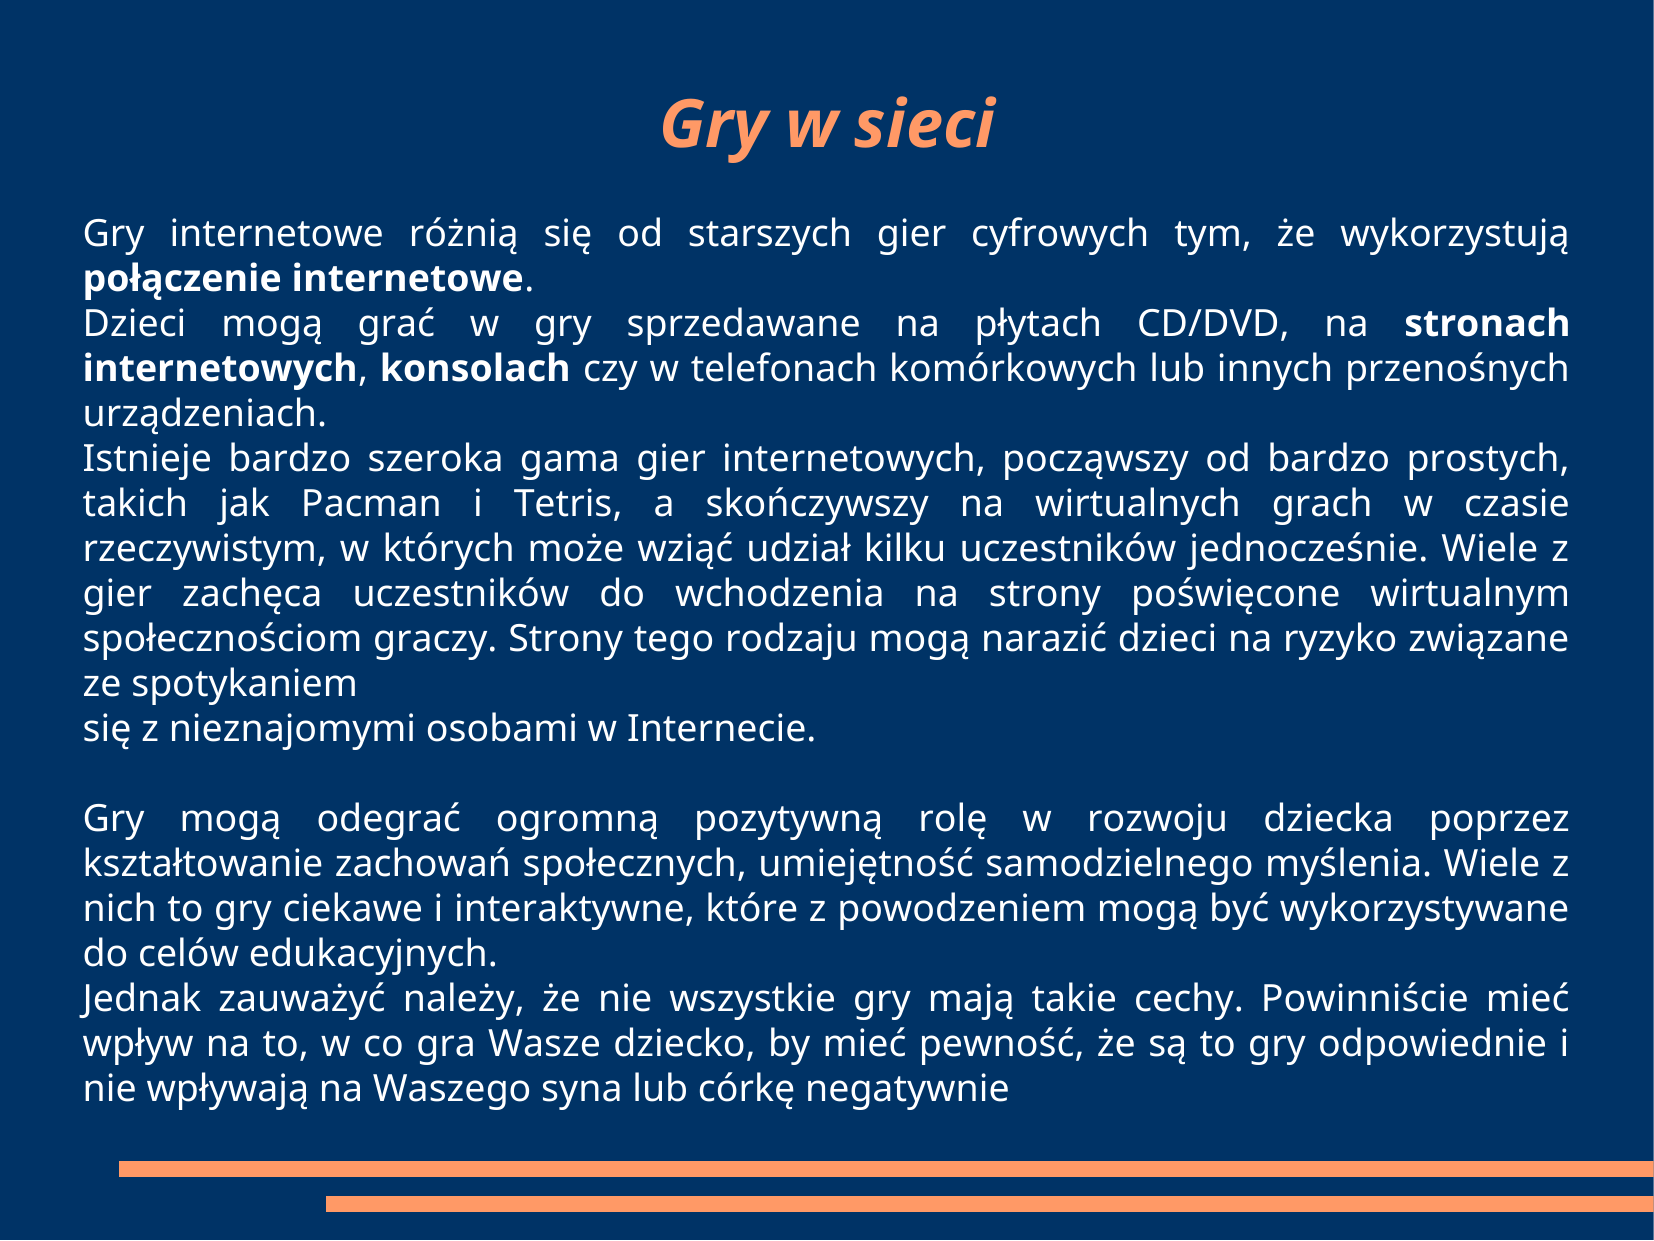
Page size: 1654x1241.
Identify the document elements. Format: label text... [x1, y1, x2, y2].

title Gry w sieci [121, 17, 1534, 209]
list Gry internetowe różnią się od starszych gier cyfrowych tym, że wykorzystują połączenie internetowe. Dzieci mogą grać w gry sprzedawane na płytach CD/DVD, na stronach internetowych, konsolach czy w telefonach komórkowych lub innych przenośnych urządzeniach. Istnieje bardzo szeroka gama gier internetowych, począwszy od bardzo prostych, takich jak Pacman i Tetris, a skończywszy na wirtualnych grach w czasie rzeczywistym, w których może wziąć udział kilku uczestników jednocześnie. Wiele z gier zachęca uczestników do wchodzenia na strony poświęcone wirtualnym społecznościom graczy. Strony tego rodzaju mogą narazić dzieci na ryzyko związane ze spotykaniem się z nieznajomymi osobami w Internecie. Gry mogą odegrać ogromną pozytywną rolę w rozwoju dziecka poprzez kształtowanie zachowań społecznych, umiejętność samodzielnego myślenia. Wiele z nich to gry ciekawe i interaktywne, które z powodzeniem mogą być wykorzystywane do celów edukacyjnych. Jednak zauważyć należy, że nie wszystkie gry mają takie cechy. Powinniście mieć wpływ na to, w co gra Wasze dziecko, by mieć pewność, że są to gry odpowiednie i nie wpływają na Waszego syna lub córkę negatywnie [82, 209, 1583, 1205]
